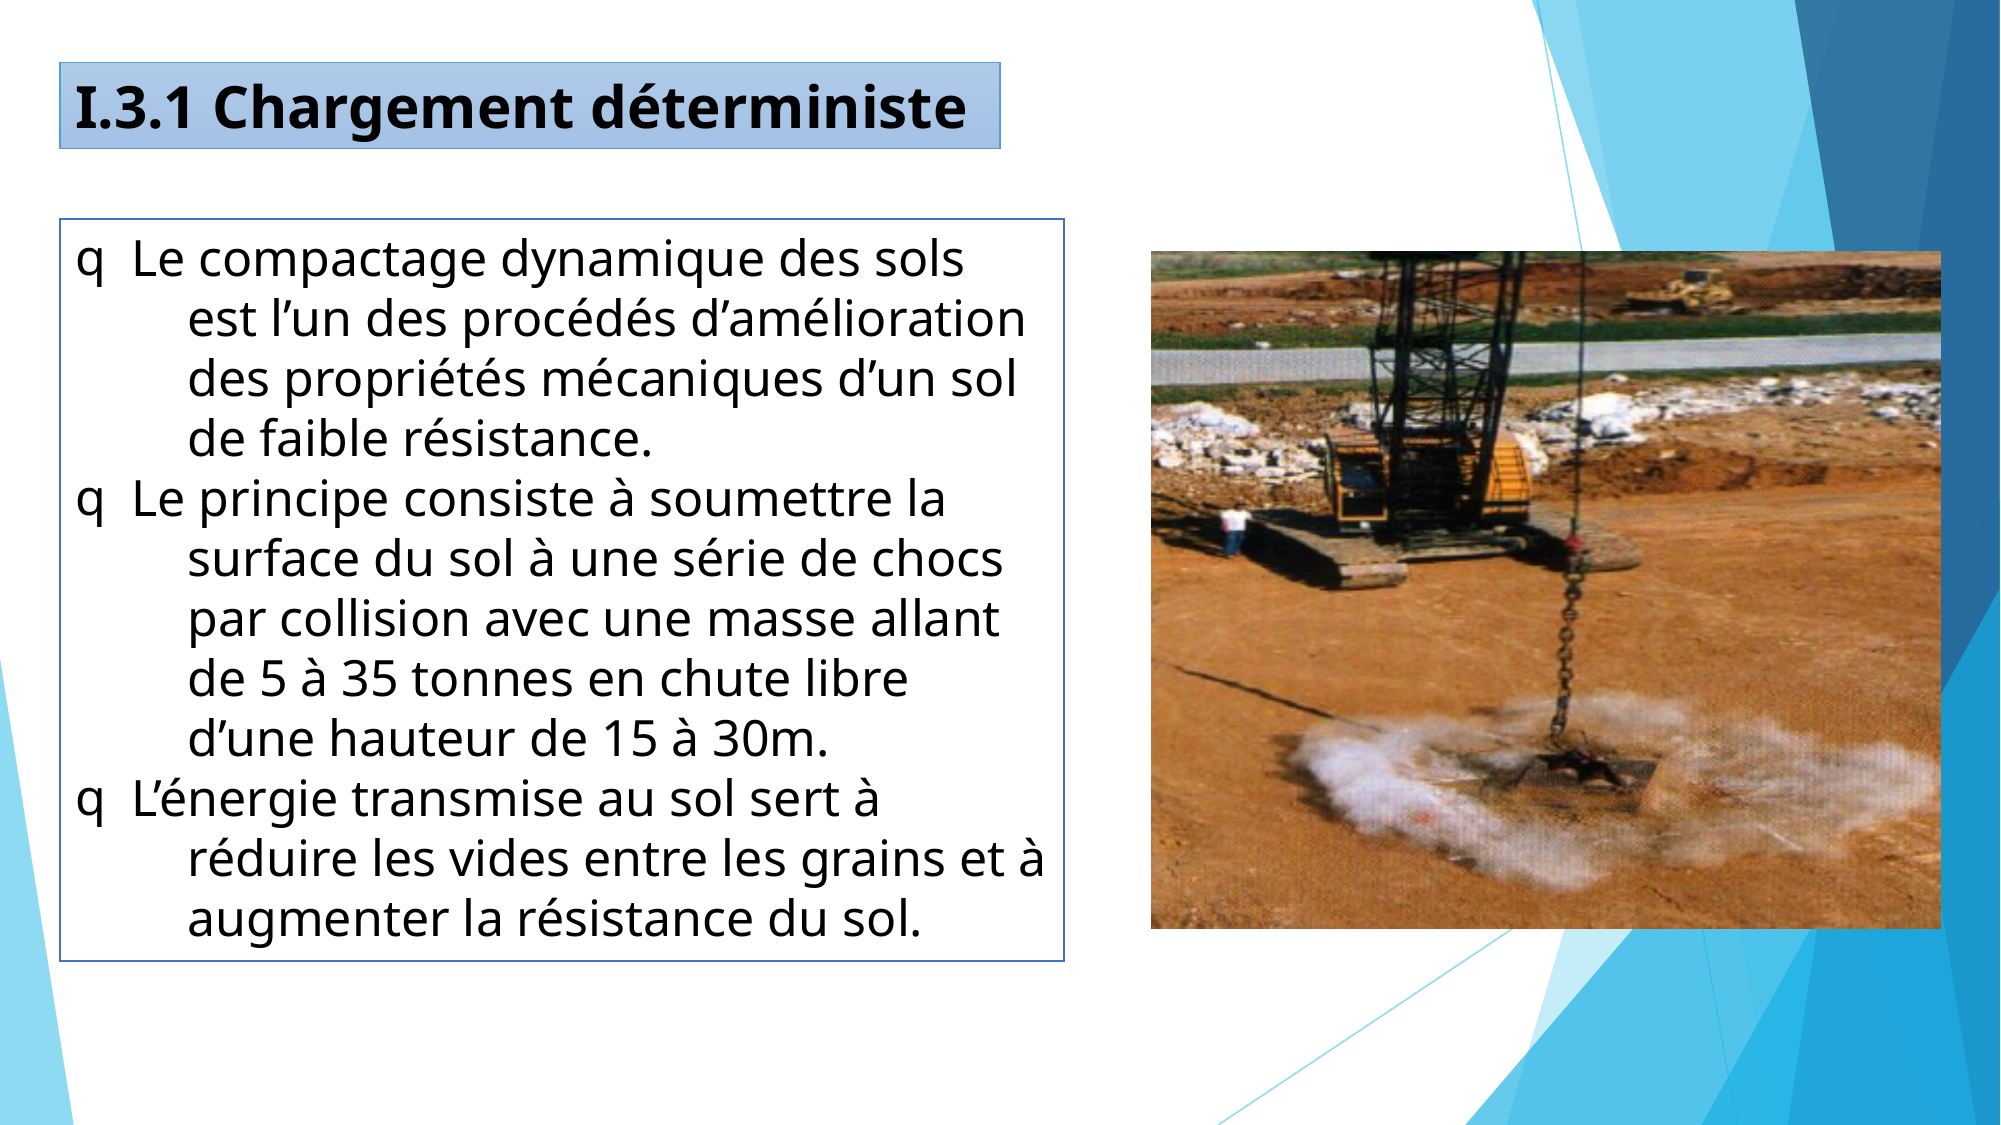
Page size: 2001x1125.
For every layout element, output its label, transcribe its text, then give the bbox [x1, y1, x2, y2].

text_box Le compactage dynamique des sols est l’un des procédés d’amélioration des propriétés mécaniques d’un sol de faible résistance. Le principe consiste à soumettre la surface du sol à une série de chocs par collision avec une masse allant de 5 à 35 tonnes en chute libre d’une hauteur de 15 à 30m. L’énergie transmise au sol sert à réduire les vides entre les grains et à augmenter la résistance du sol. [60, 218, 1064, 962]
text_box I.3.1 Chargement déterministe [60, 62, 1000, 149]
picture [1151, 251, 1941, 929]
